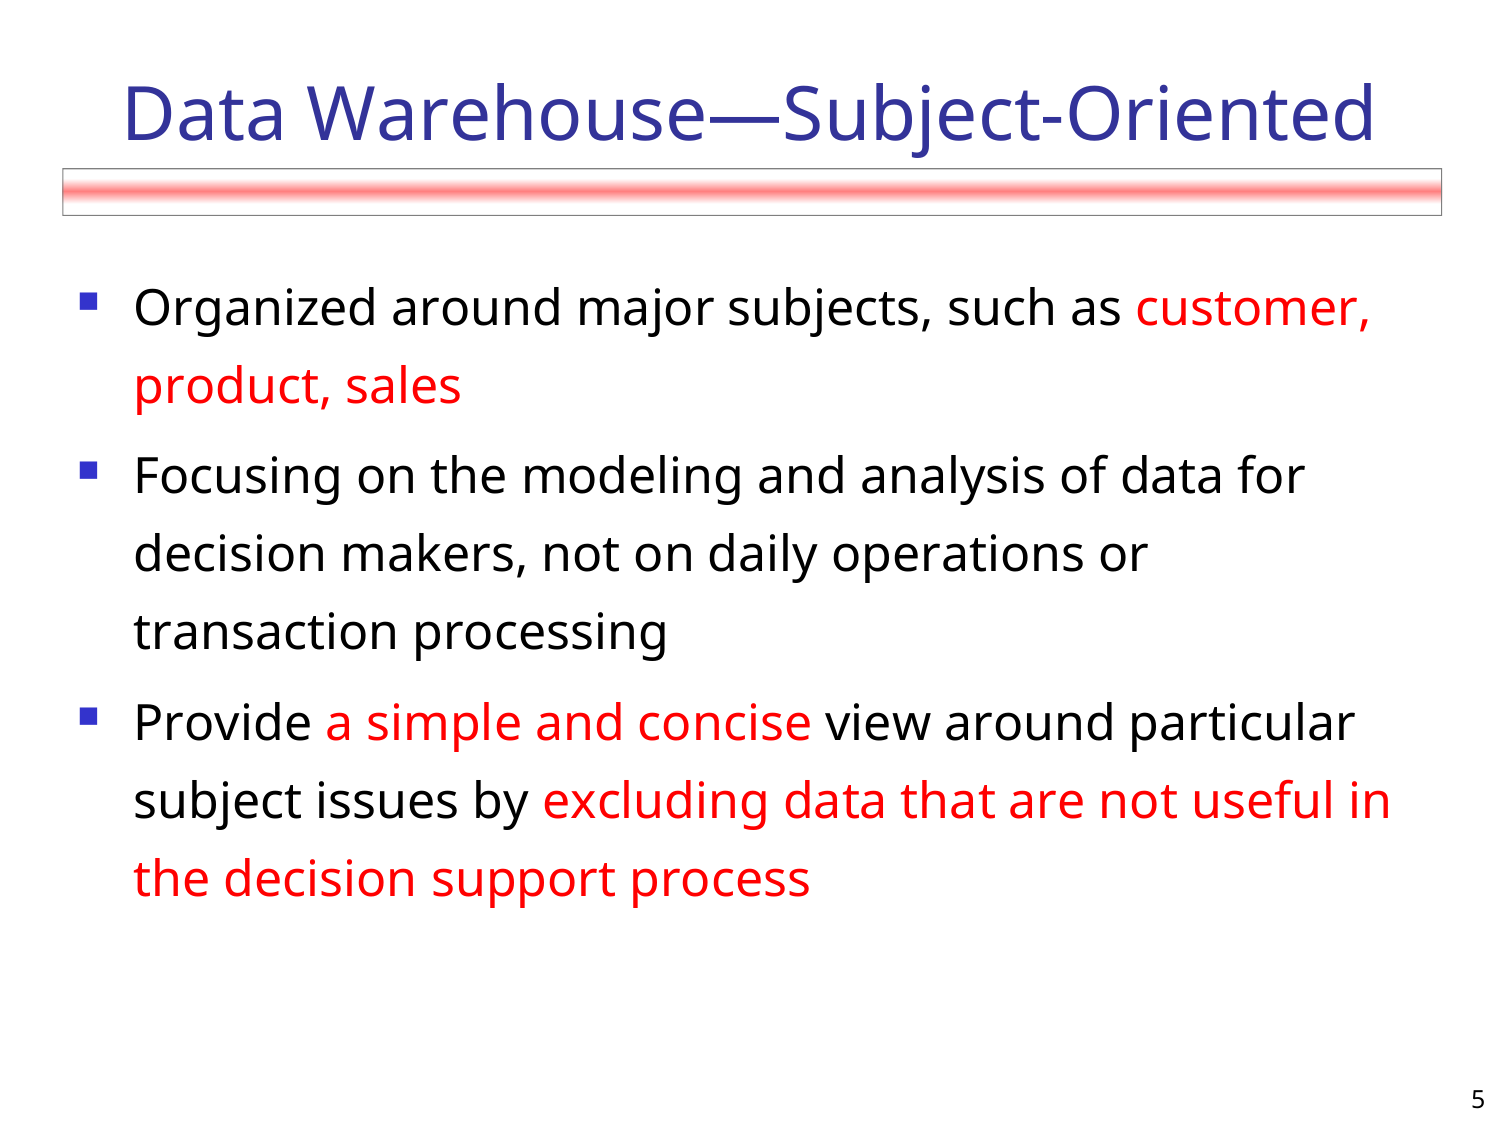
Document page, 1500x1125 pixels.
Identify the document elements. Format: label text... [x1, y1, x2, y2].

list Organized around major subjects, such as customer, product, sales Focusing on the modeling and analysis of data for decision makers, not on daily operations or transaction processing Provide a simple and concise view around particular subject issues by excluding data that are not useful in the decision support process [62, 249, 1426, 1007]
text_box <number> [1187, 1050, 1500, 1125]
title Data Warehouse—Subject-Oriented [62, 49, 1438, 163]
